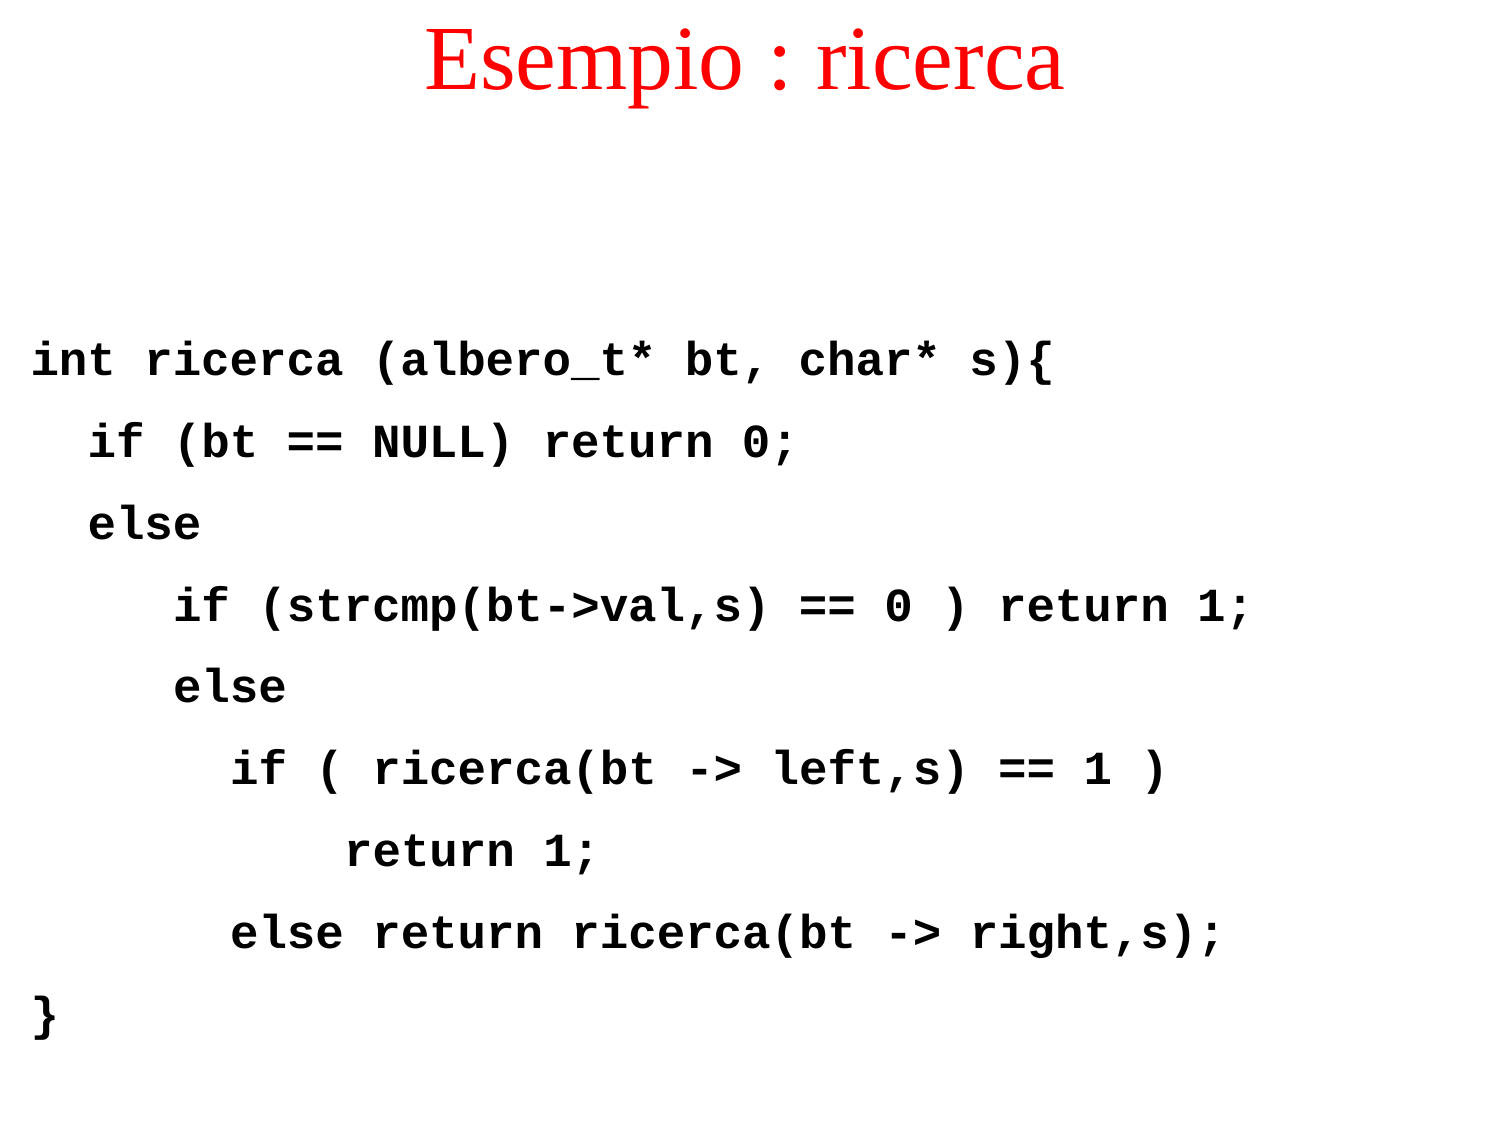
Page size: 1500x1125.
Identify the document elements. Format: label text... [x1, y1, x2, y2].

list int ricerca (albero_t* bt, char* s){ if (bt == NULL) return 0; else if (strcmp(bt->val,s) == 0 ) return 1; else if ( ricerca(bt -> left,s) == 1 ) return 1; else return ricerca(bt -> right,s); } [15, 149, 1475, 1055]
title Esempio : ricerca [107, 0, 1383, 149]
